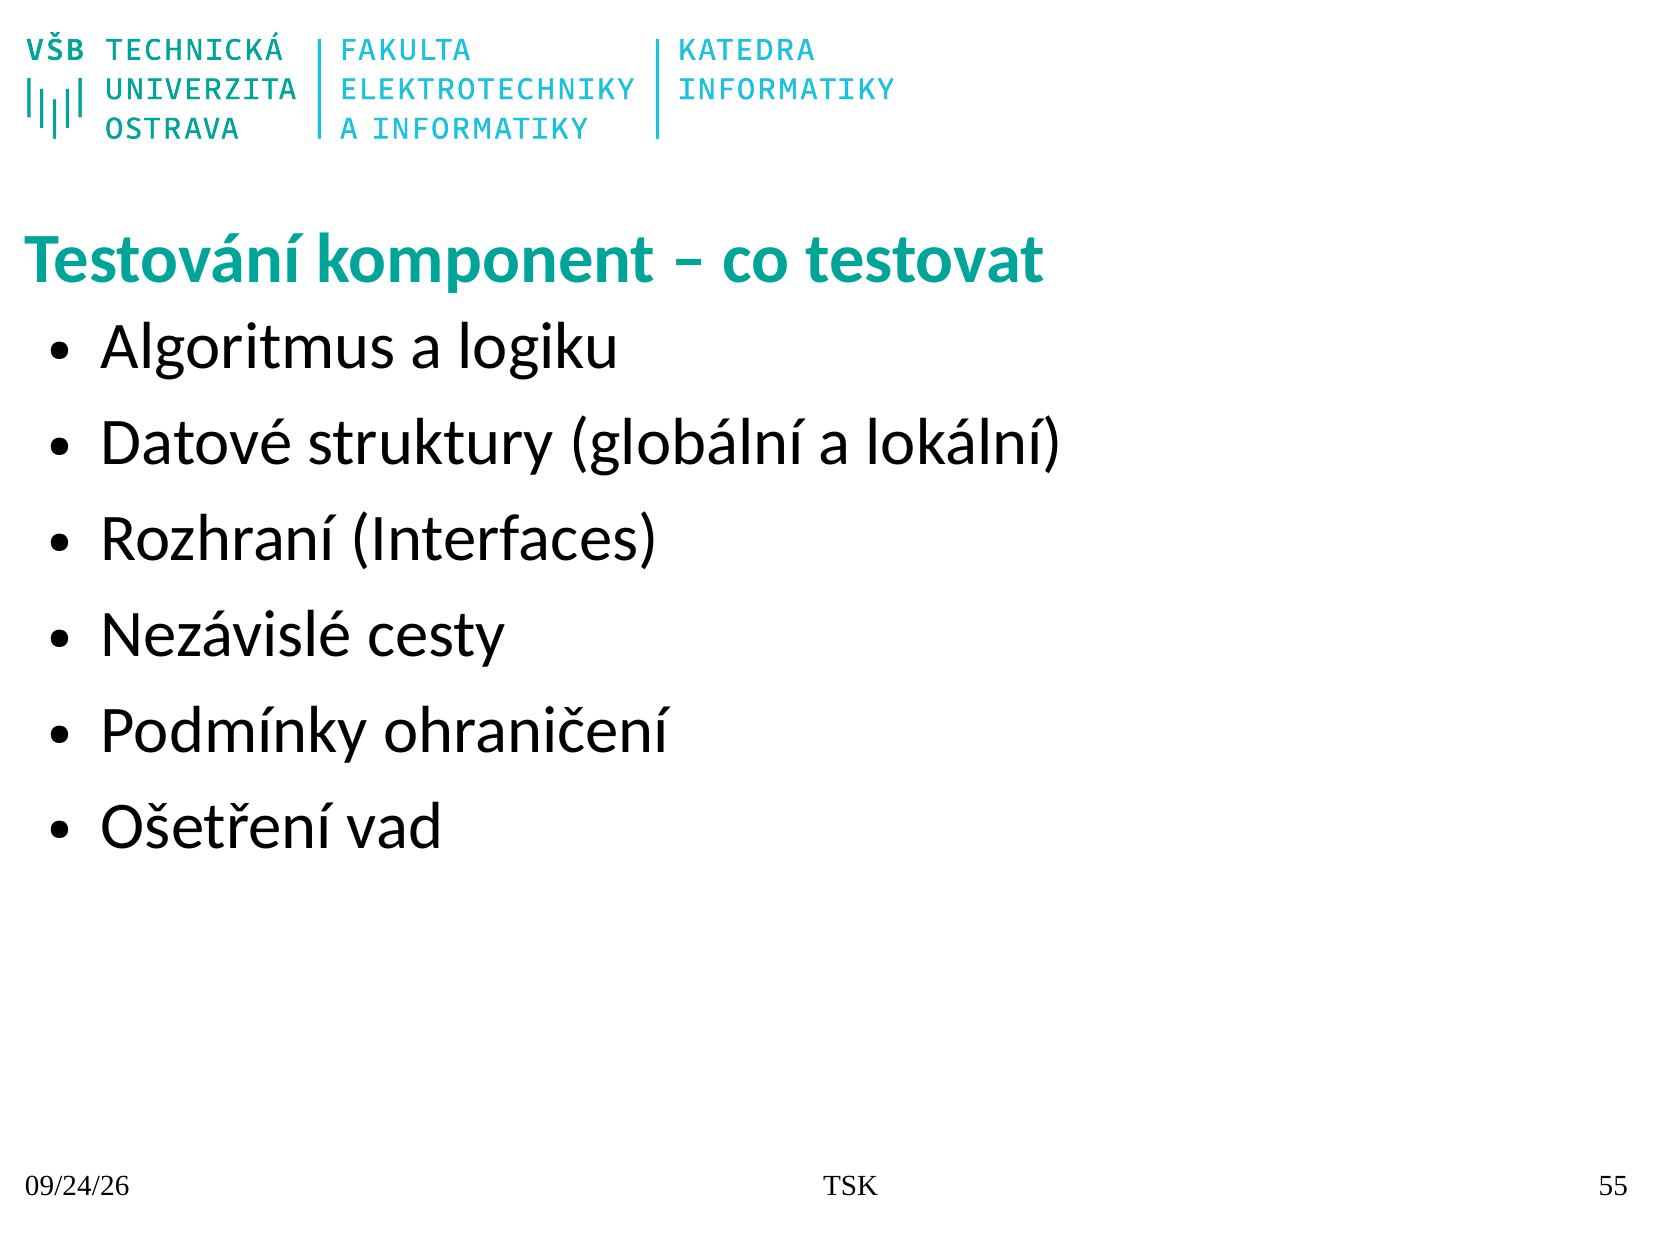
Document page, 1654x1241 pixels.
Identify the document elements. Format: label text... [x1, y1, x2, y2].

list Algoritmus a logiku Datové struktury (globální a lokální) Rozhraní (Interfaces) Nezávislé cesty Podmínky ohraničení Ošetření vad [30, 318, 1629, 1146]
picture [26, 31, 894, 139]
title Testování komponent – co testovat [24, 169, 1629, 300]
